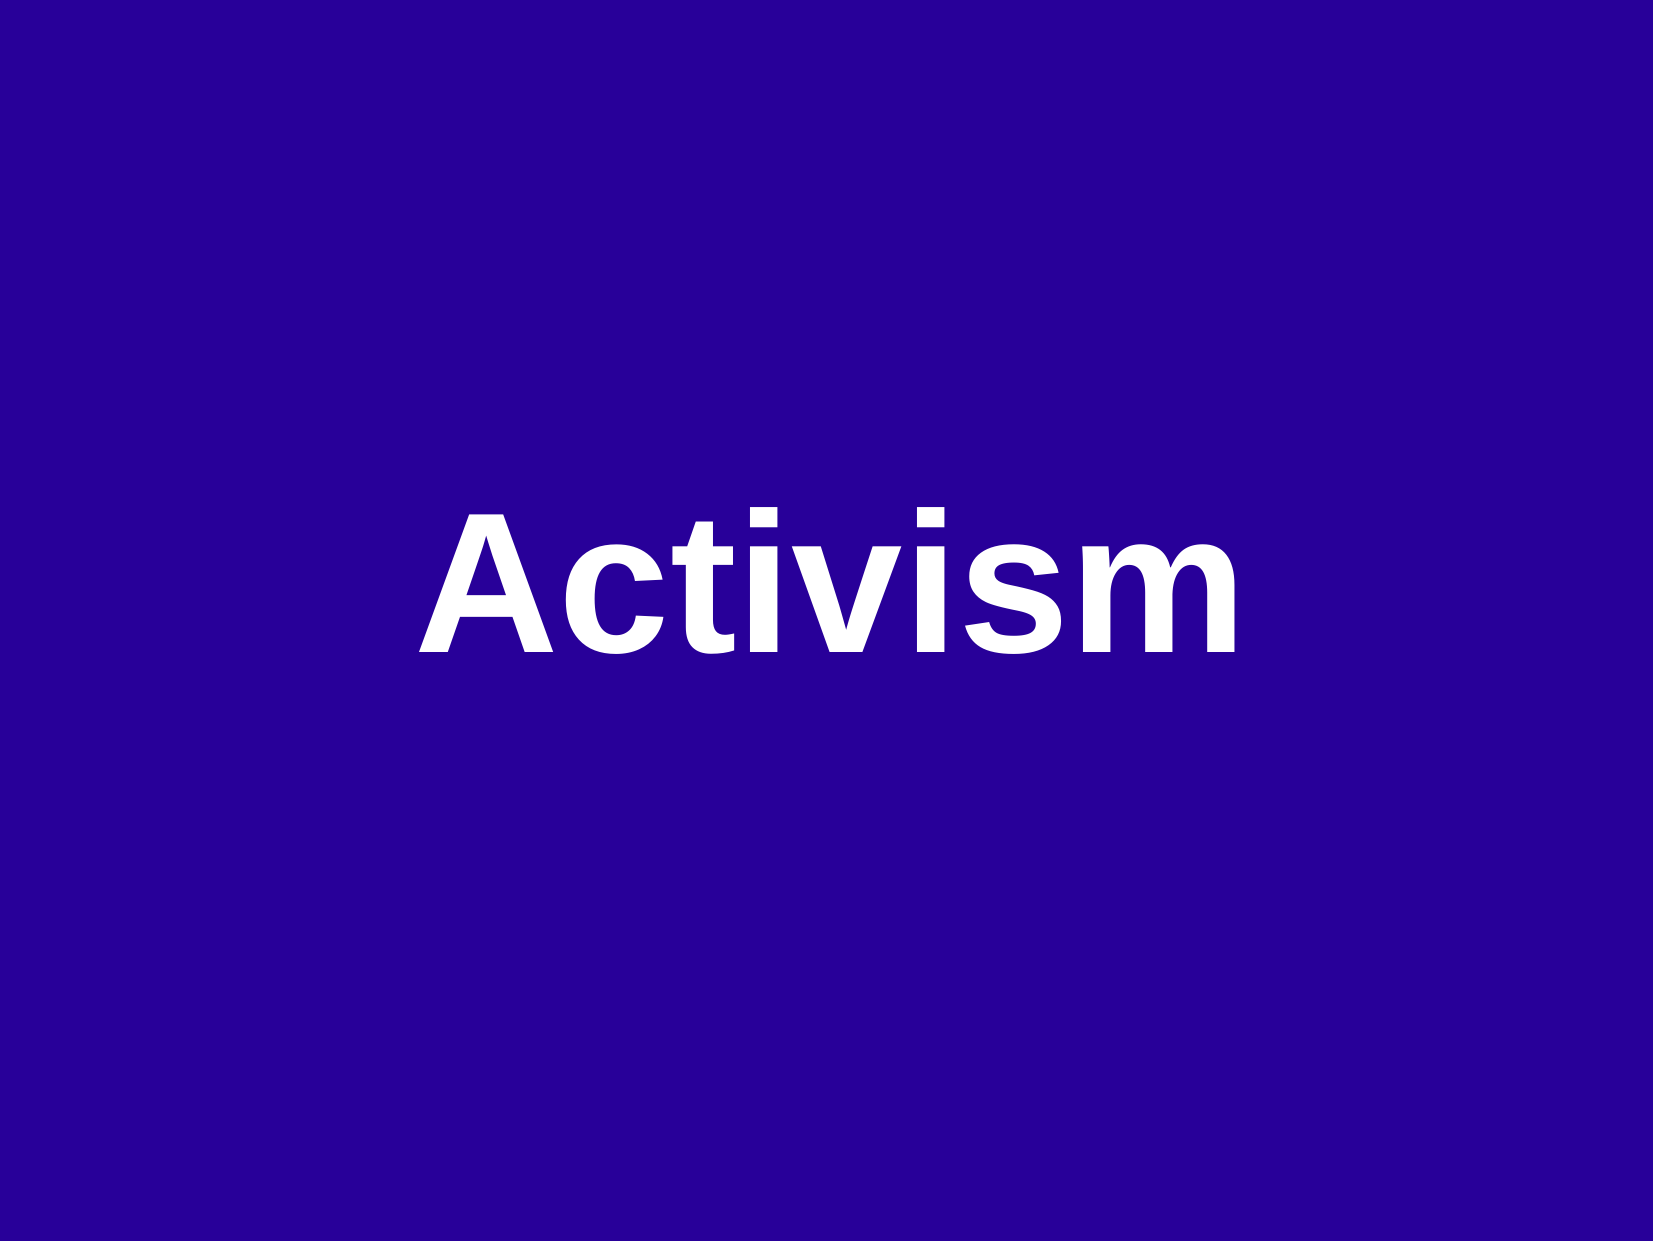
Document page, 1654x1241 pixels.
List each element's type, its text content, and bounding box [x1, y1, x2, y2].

title Activism [87, 471, 1576, 696]
